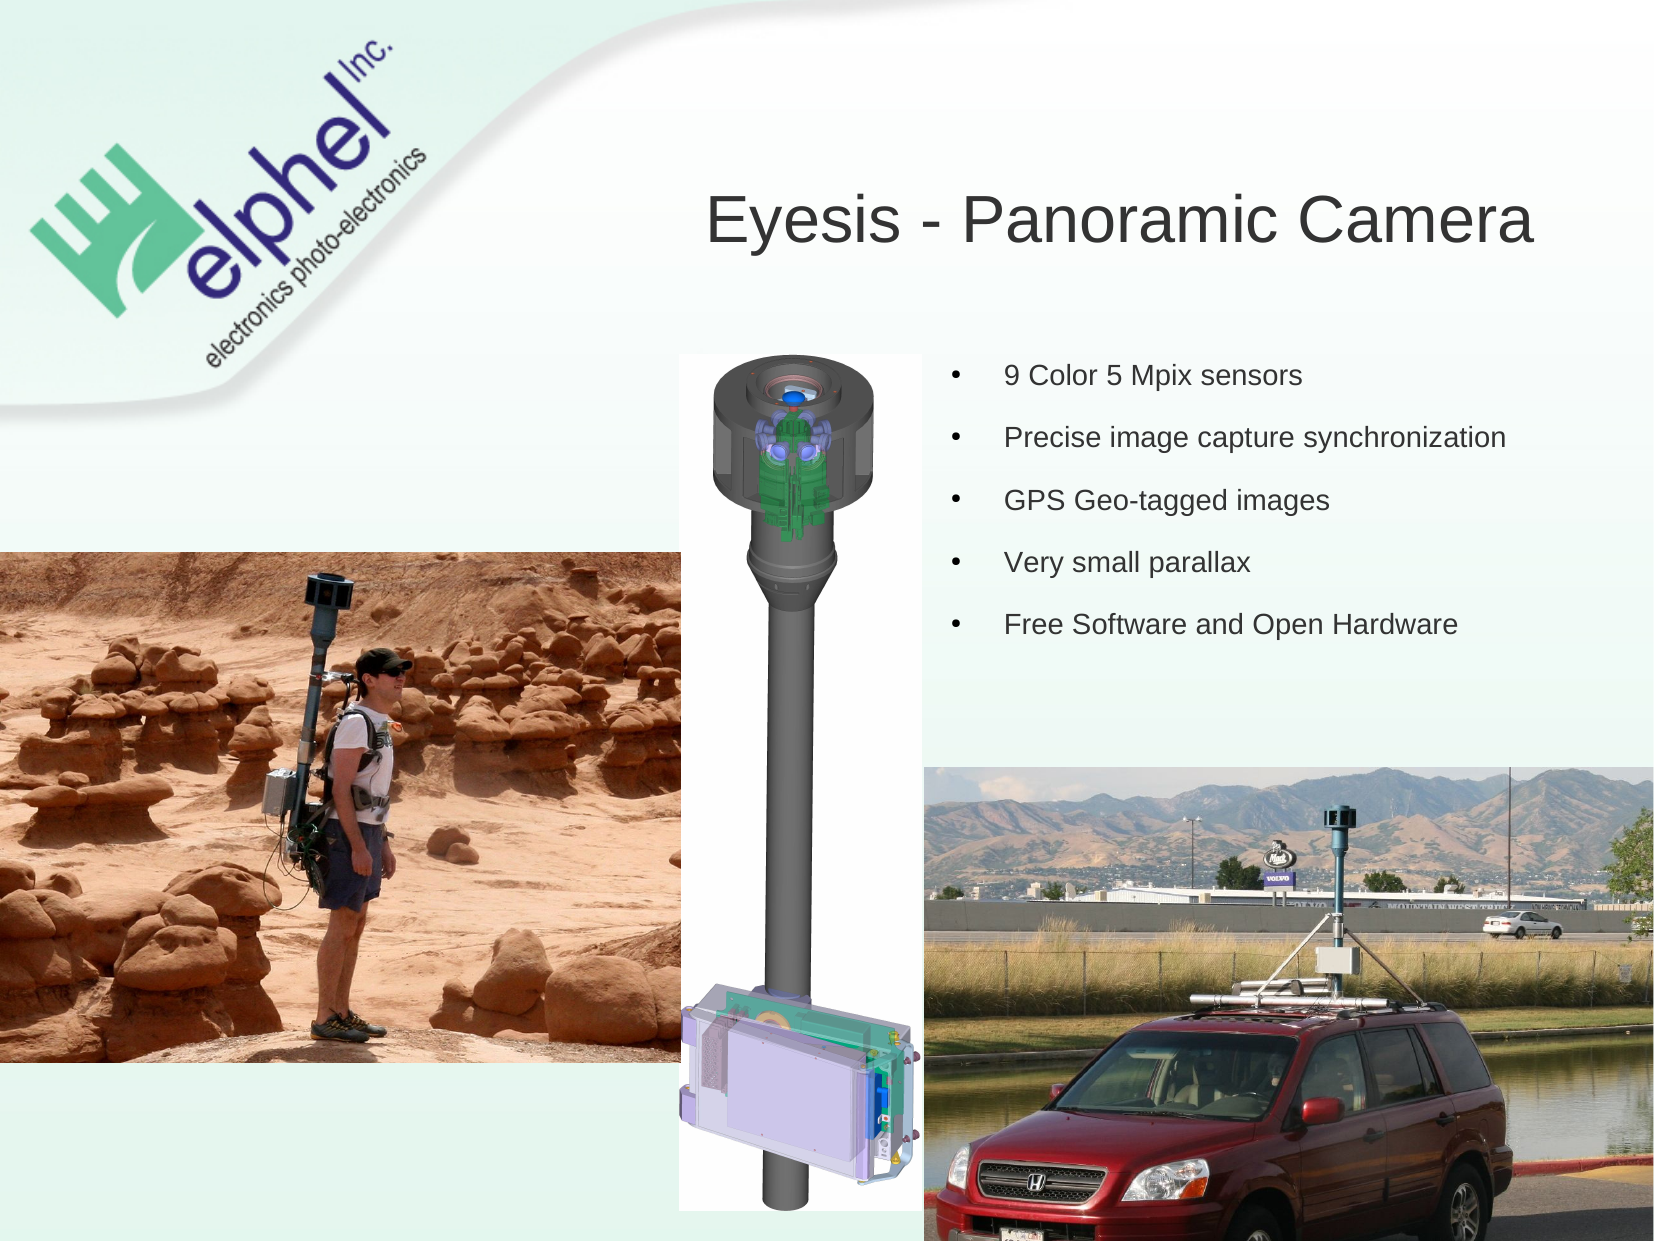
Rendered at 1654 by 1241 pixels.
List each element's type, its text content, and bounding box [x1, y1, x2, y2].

list 9 Color 5 Mpix sensors Precise image capture synchronization GPS Geo-tagged images Very small parallax Free Software and Open Hardware [922, 355, 1595, 680]
picture [0, 0, 1654, 1241]
list Eyesis - Panoramic Camera [206, 177, 1595, 355]
